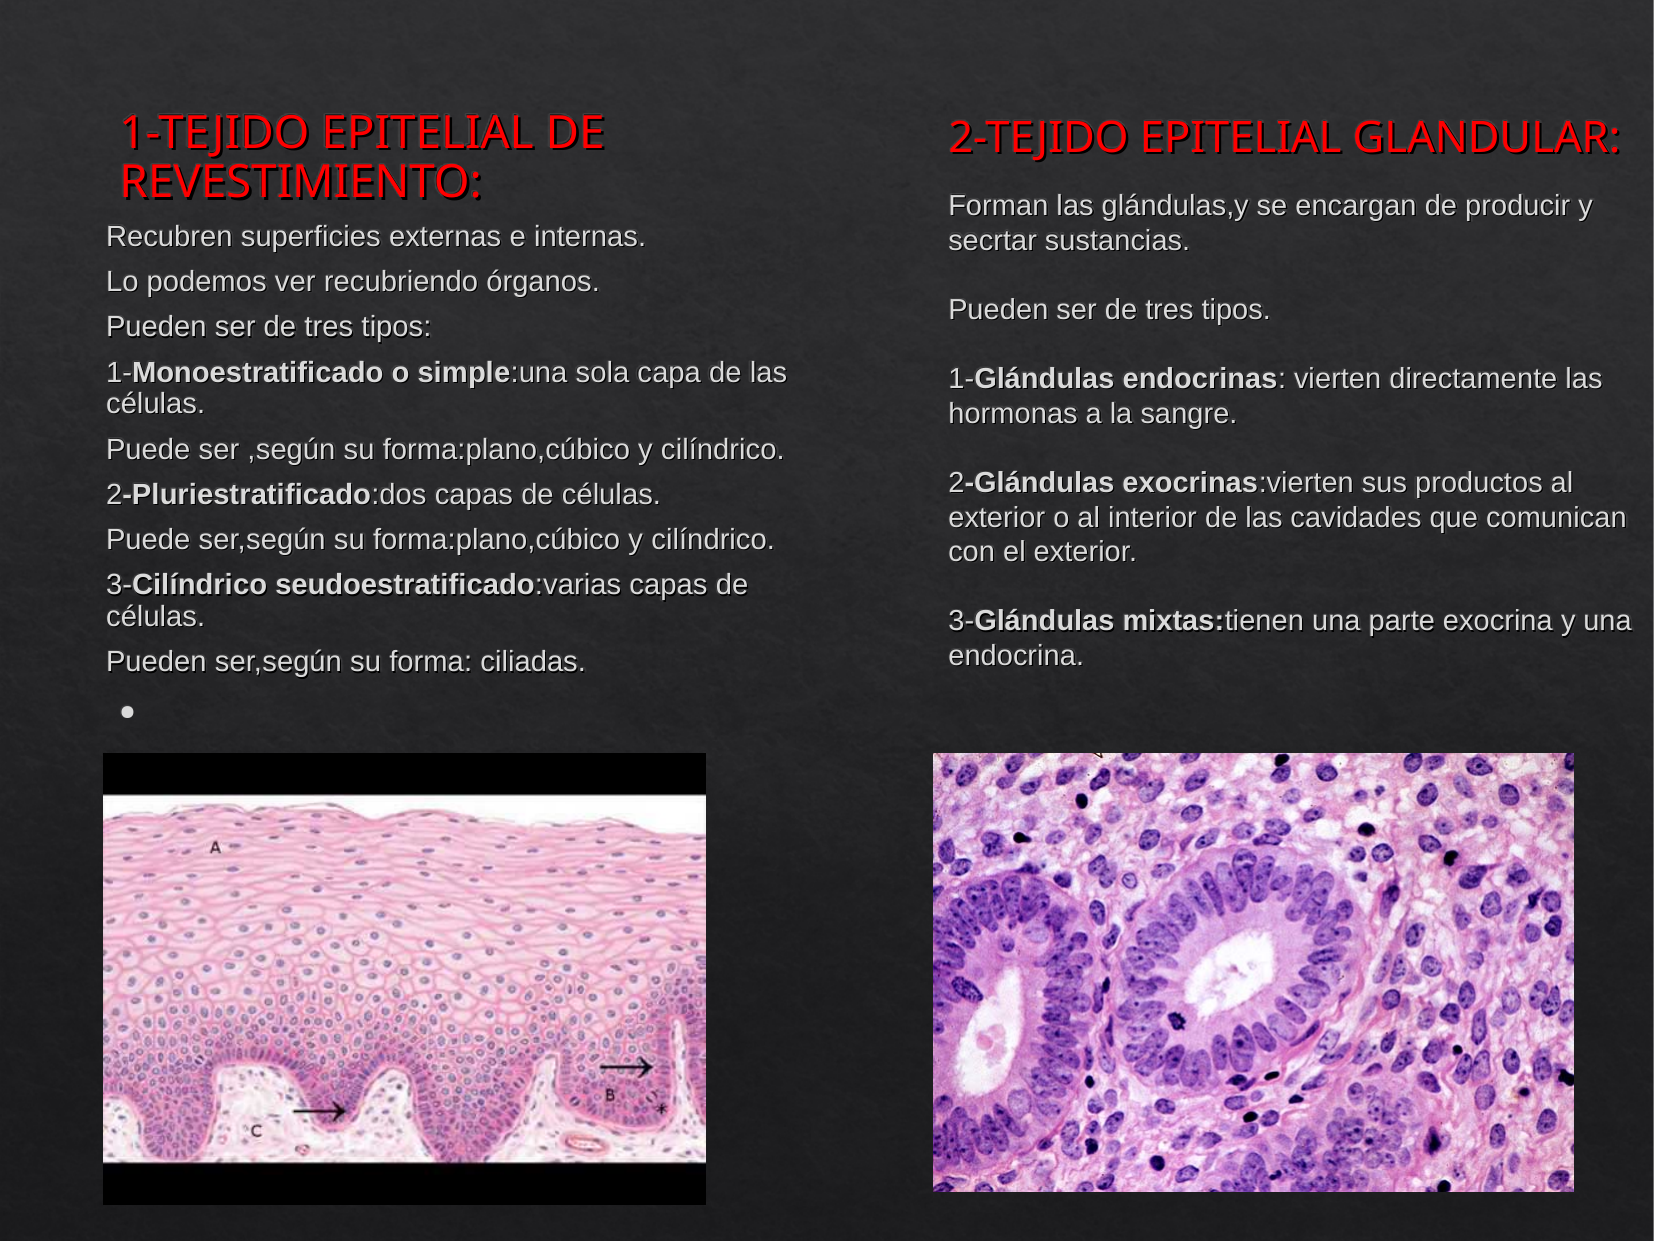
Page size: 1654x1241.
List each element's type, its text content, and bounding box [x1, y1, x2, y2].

title 2-TEJIDO EPITELIAL GLANDULAR: Forman las glándulas,y se encargan de producir y secrtar sustancias. Pueden ser de tres tipos. 1-Glándulas endocrinas: vierten directamente las hormonas a la sangre. 2-Glándulas exocrinas:vierten sus productos al exterior o al interior de las cavidades que comunican con el exterior. 3-Glándulas mixtas:tienen una parte exocrina y una endocrina. [933, 101, 1654, 827]
picture [103, 753, 706, 1205]
picture [933, 753, 1574, 1192]
list 1-TEJIDO EPITELIAL DE REVESTIMIENTO: Recubren superficies externas e internas. Lo podemos ver recubriendo órganos. Pueden ser de tres tipos: 1-Monoestratificado o simple:una sola capa de las células. Puede ser ,según su forma:plano,cúbico y cilíndrico. 2-Pluriestratificado:dos capas de células. Puede ser,según su forma:plano,cúbico y cilíndrico. 3-Cilíndrico seudoestratificado:varias capas de células. Pueden ser,según su forma: ciliadas. [91, 101, 818, 821]
